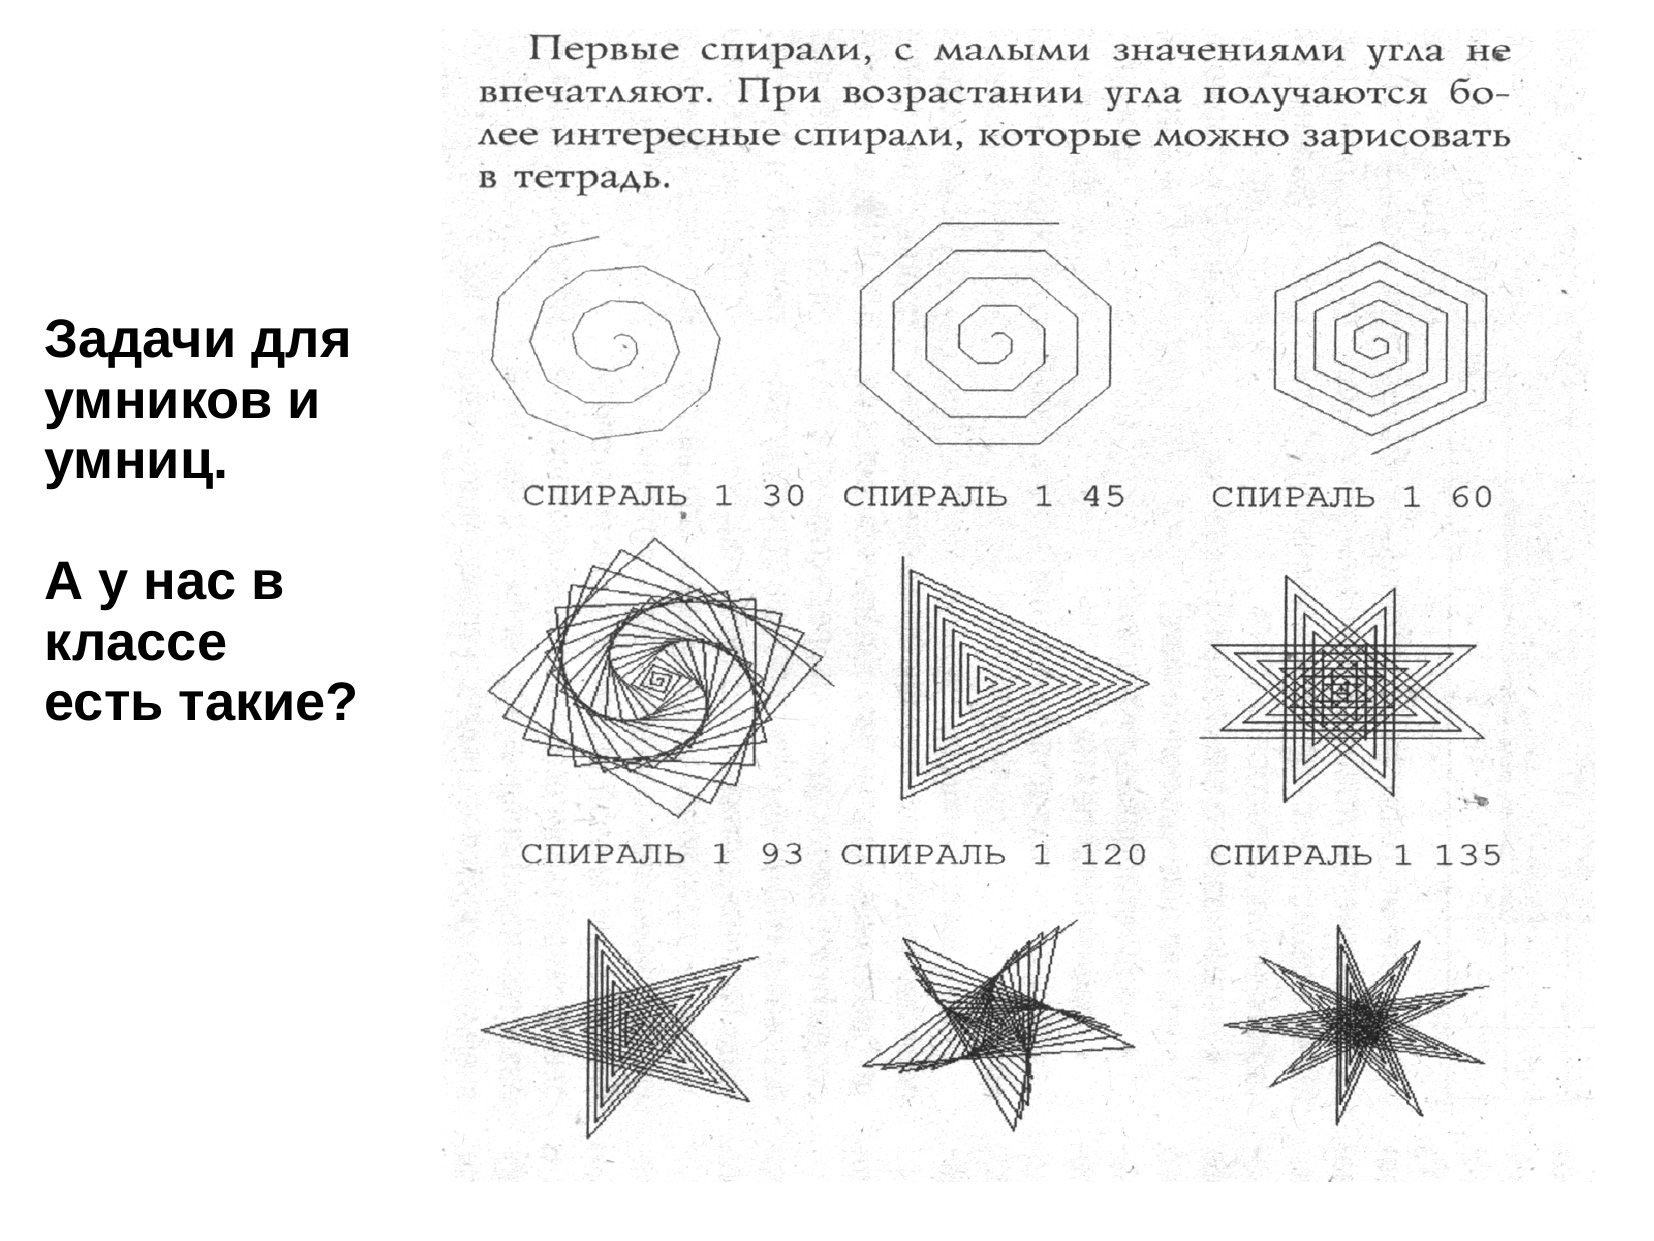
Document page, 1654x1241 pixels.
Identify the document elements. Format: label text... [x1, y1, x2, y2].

picture [442, 29, 1595, 1182]
text_box Задачи для умников и умниц. А у нас в классе есть такие? [29, 301, 443, 751]
